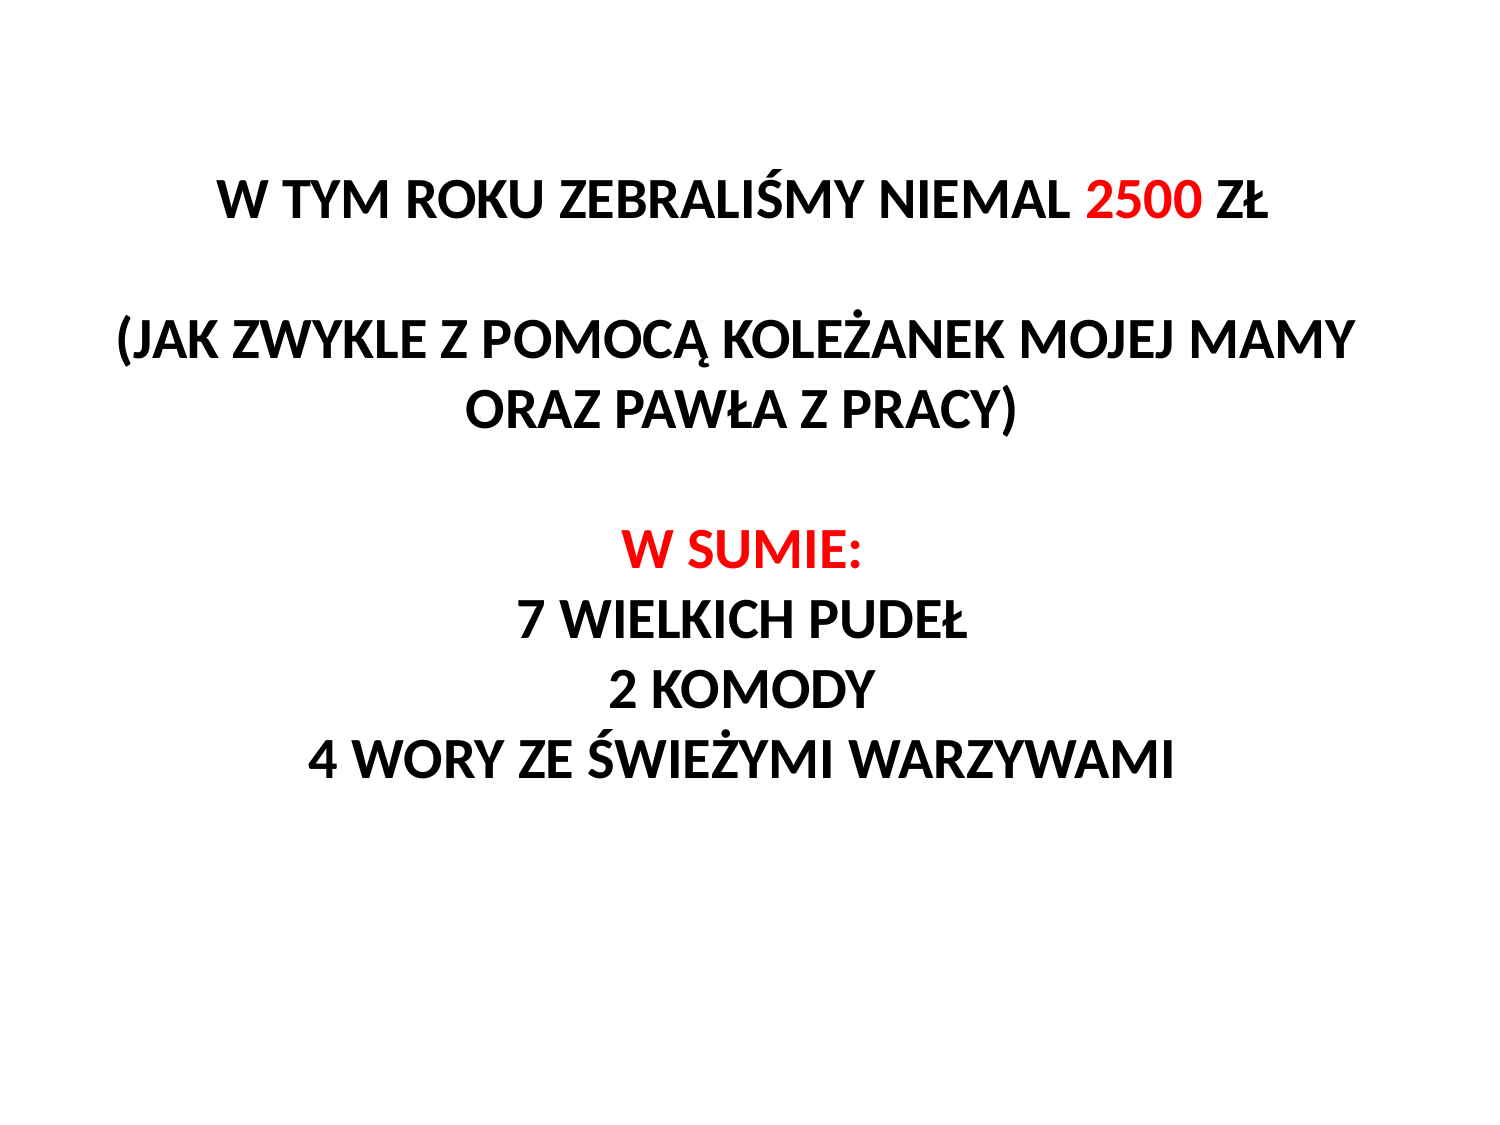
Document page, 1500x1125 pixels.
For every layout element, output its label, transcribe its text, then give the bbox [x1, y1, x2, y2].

text_box W TYM ROKU ZEBRALIŚMY NIEMAL 2500 ZŁ (JAK ZWYKLE Z POMOCĄ KOLEŻANEK MOJEJ MAMY ORAZ PAWŁA Z PRACY) W SUMIE: 7 WIELKICH PUDEŁ 2 KOMODY 4 WORY ZE ŚWIEŻYMI WARZYWAMI [93, 152, 1392, 895]
